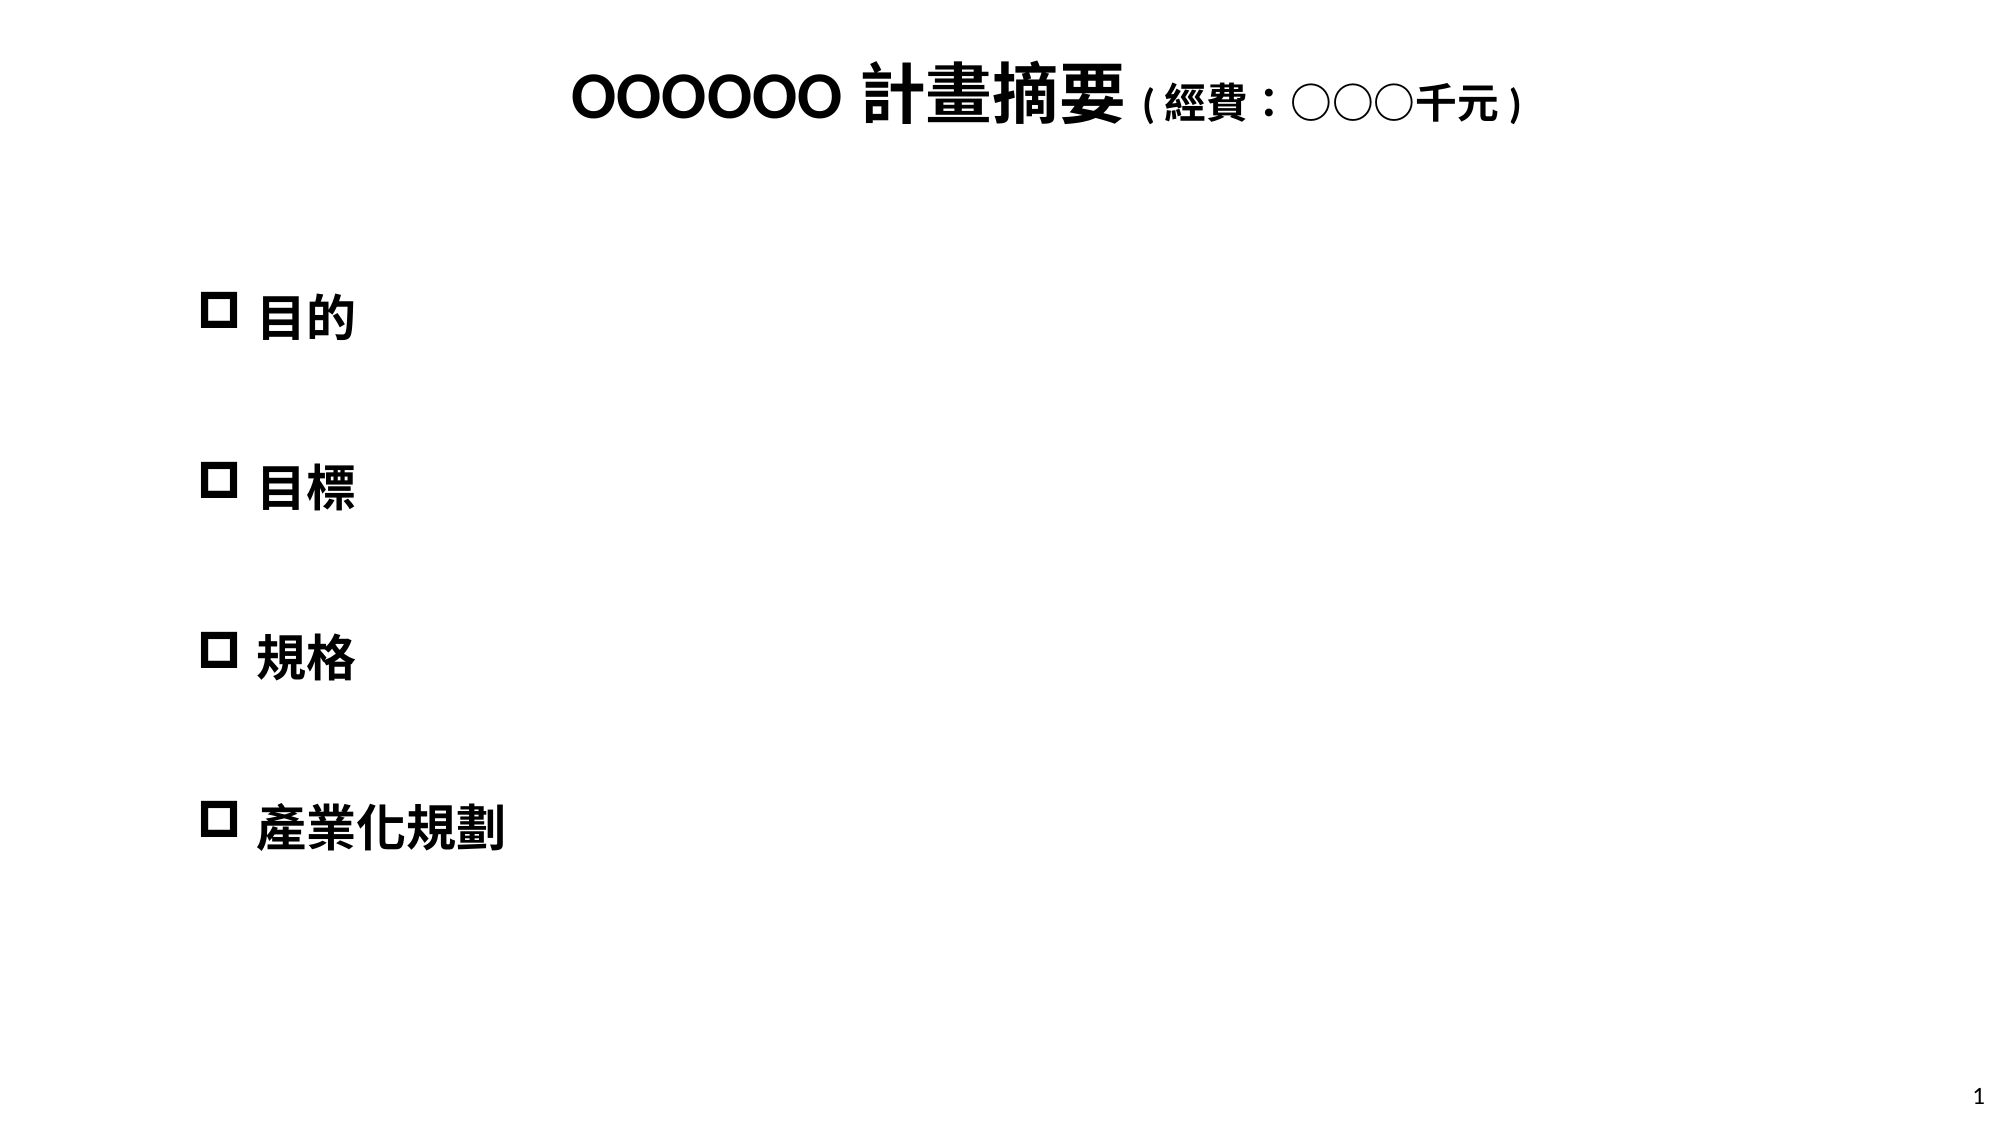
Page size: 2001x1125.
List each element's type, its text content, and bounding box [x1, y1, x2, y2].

text_box OOOOOO計畫摘要(經費：○○○千元) [449, 44, 1645, 140]
slide_number <編號> [1533, 1065, 2000, 1125]
text_box 目的 目標 規格 產業化規劃 [182, 278, 1474, 949]
